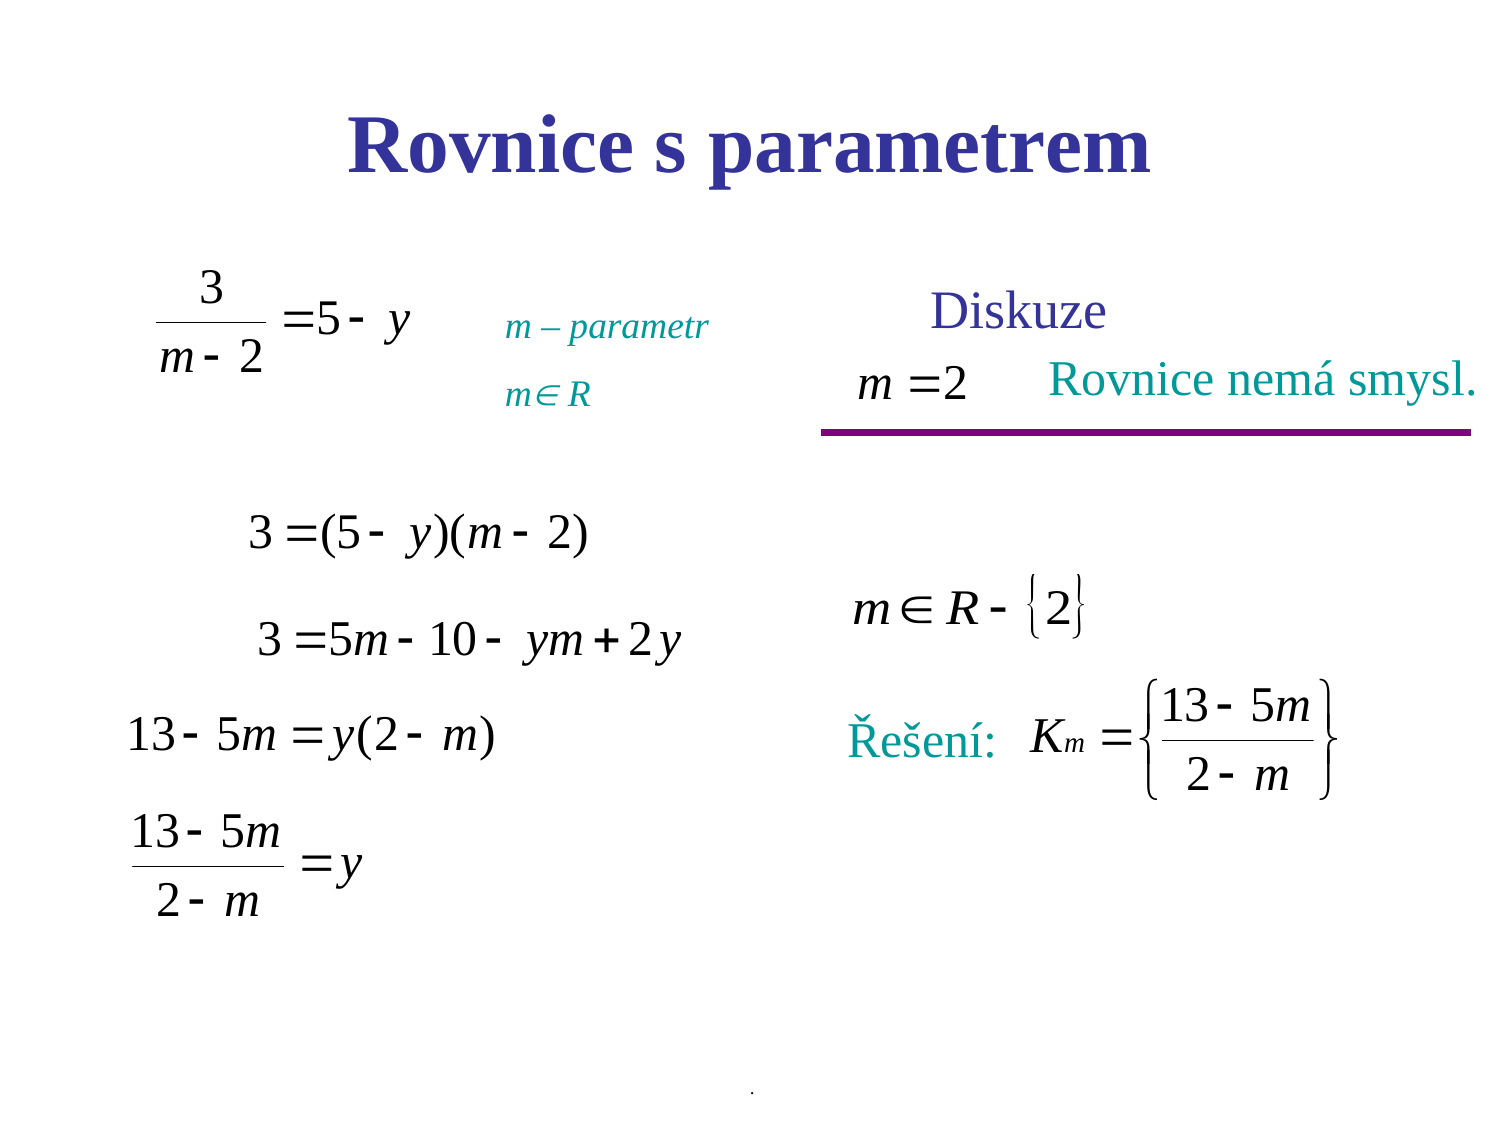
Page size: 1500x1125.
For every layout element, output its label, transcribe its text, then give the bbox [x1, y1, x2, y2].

text_box Diskuze [915, 267, 1176, 348]
chart [849, 354, 979, 413]
text_box m – parametr m R [490, 292, 751, 422]
chart [242, 503, 600, 570]
chart [123, 704, 506, 771]
chart [1021, 668, 1350, 811]
chart [844, 574, 1099, 646]
chart [147, 255, 422, 385]
text_box . [735, 1068, 771, 1107]
text_box Řešení: [832, 699, 1021, 776]
chart [123, 799, 374, 929]
text_box Rovnice nemá smysl. [1033, 337, 1500, 414]
text_box Rovnice s parametrem [75, 45, 1426, 233]
chart [251, 609, 691, 677]
